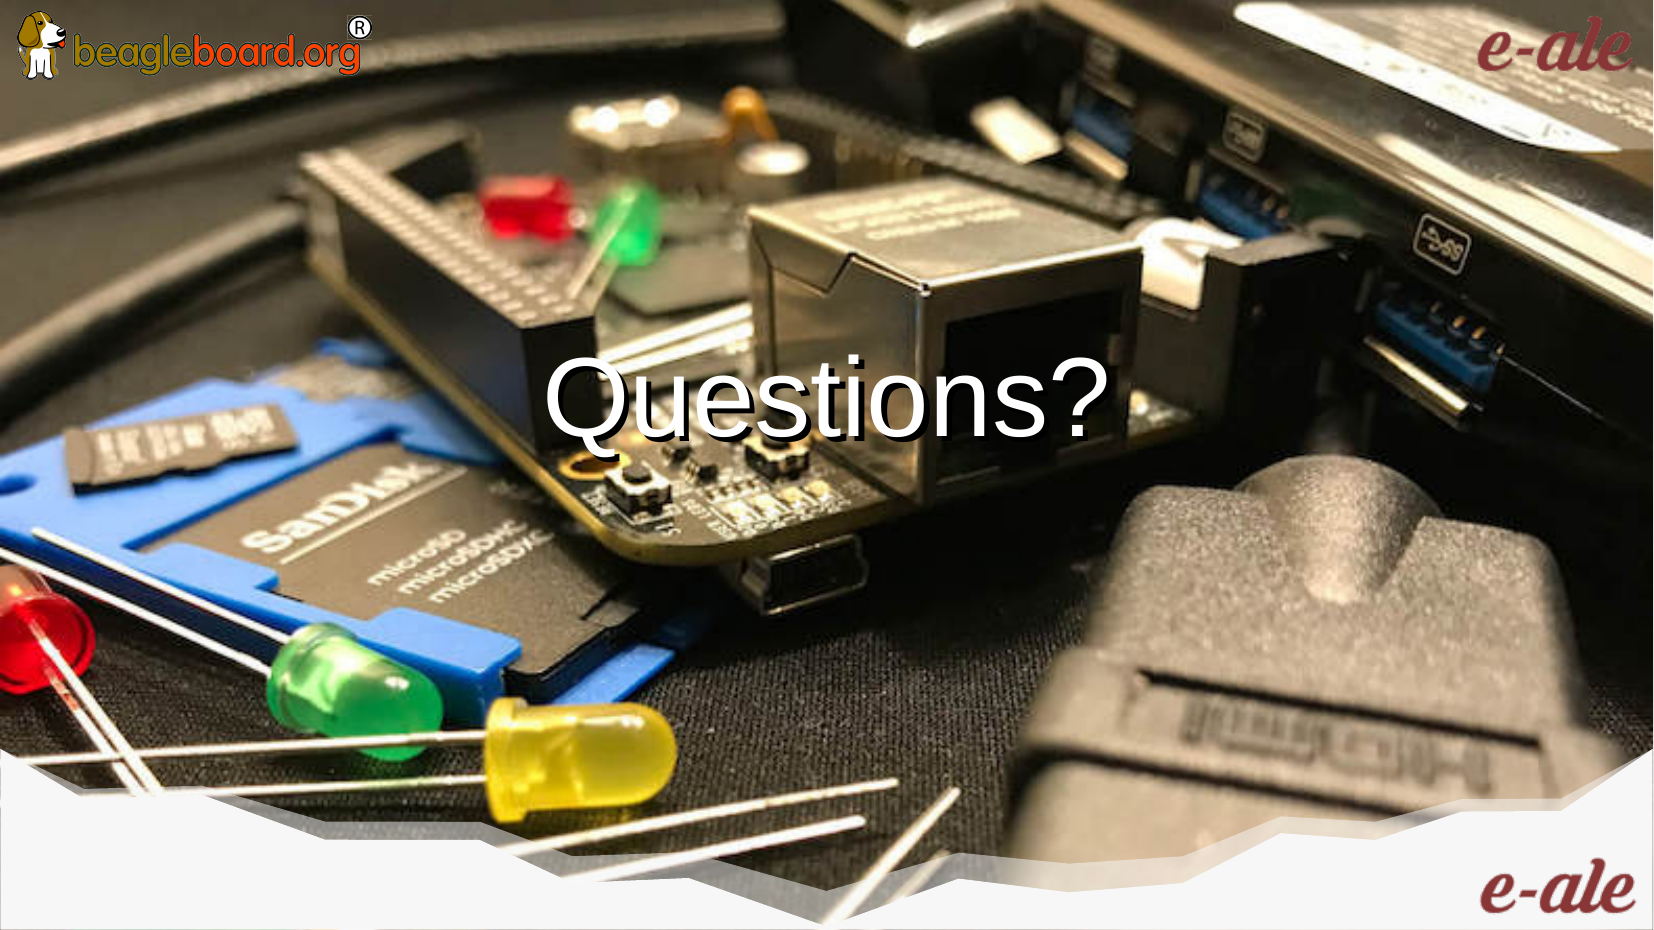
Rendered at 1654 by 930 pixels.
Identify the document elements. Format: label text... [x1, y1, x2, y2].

subtitle Questions? [82, 37, 1571, 757]
picture [0, 0, 1654, 930]
